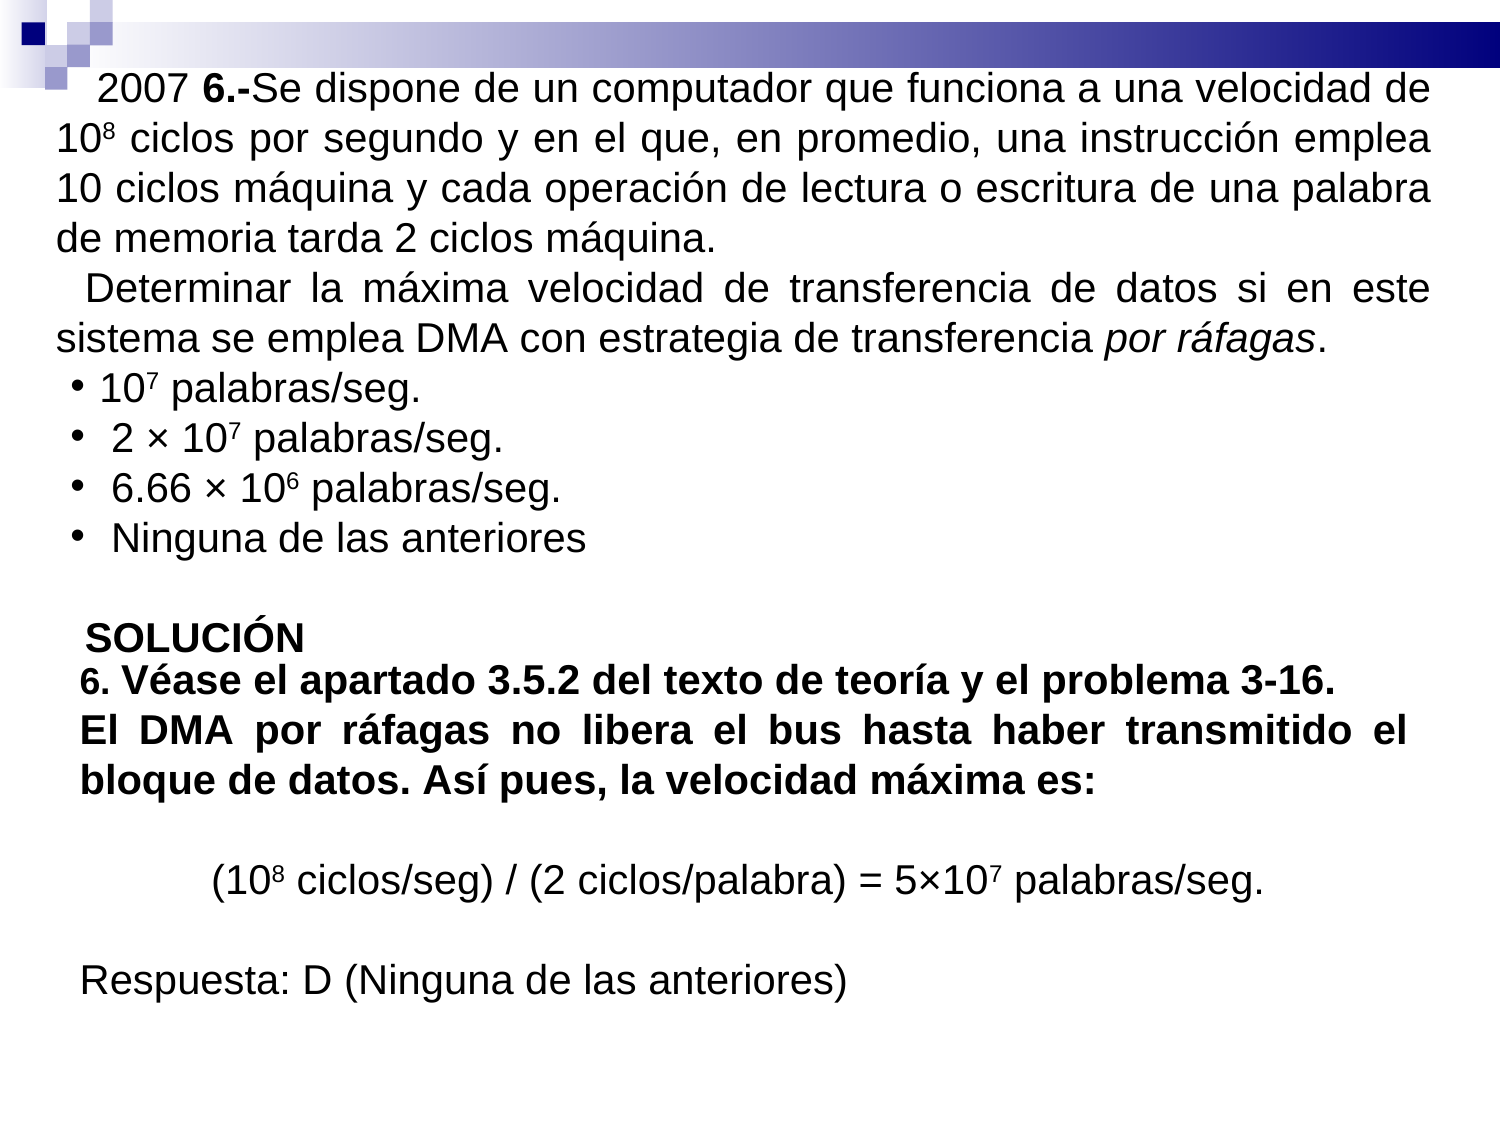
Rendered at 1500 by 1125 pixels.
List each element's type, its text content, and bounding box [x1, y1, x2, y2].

text_box 6. Véase el apartado 3.5.2 del texto de teoría y el problema 3-16. El DMA por ráfagas no libera el bus hasta haber transmitido el bloque de datos. Así pues, la velocidad máxima es: (108 ciclos/seg) / (2 ciclos/palabra) = 5×107 palabras/seg. Respuesta: D (Ninguna de las anteriores) [64, 645, 1424, 1011]
text_box 2007 6.-Se dispone de un computador que funciona a una velocidad de 108 ciclos por segundo y en el que, en promedio, una instrucción emplea 10 ciclos máquina y cada operación de lectura o escritura de una palabra de memoria tarda 2 ciclos máquina. Determinar la máxima velocidad de transferencia de datos si en este sistema se emplea DMA con estrategia de transferencia por ráfagas. 107 palabras/seg. 2 × 107 palabras/seg. 6.66 × 106 palabras/seg. Ninguna de las anteriores SOLUCIÓN [41, 52, 1447, 669]
